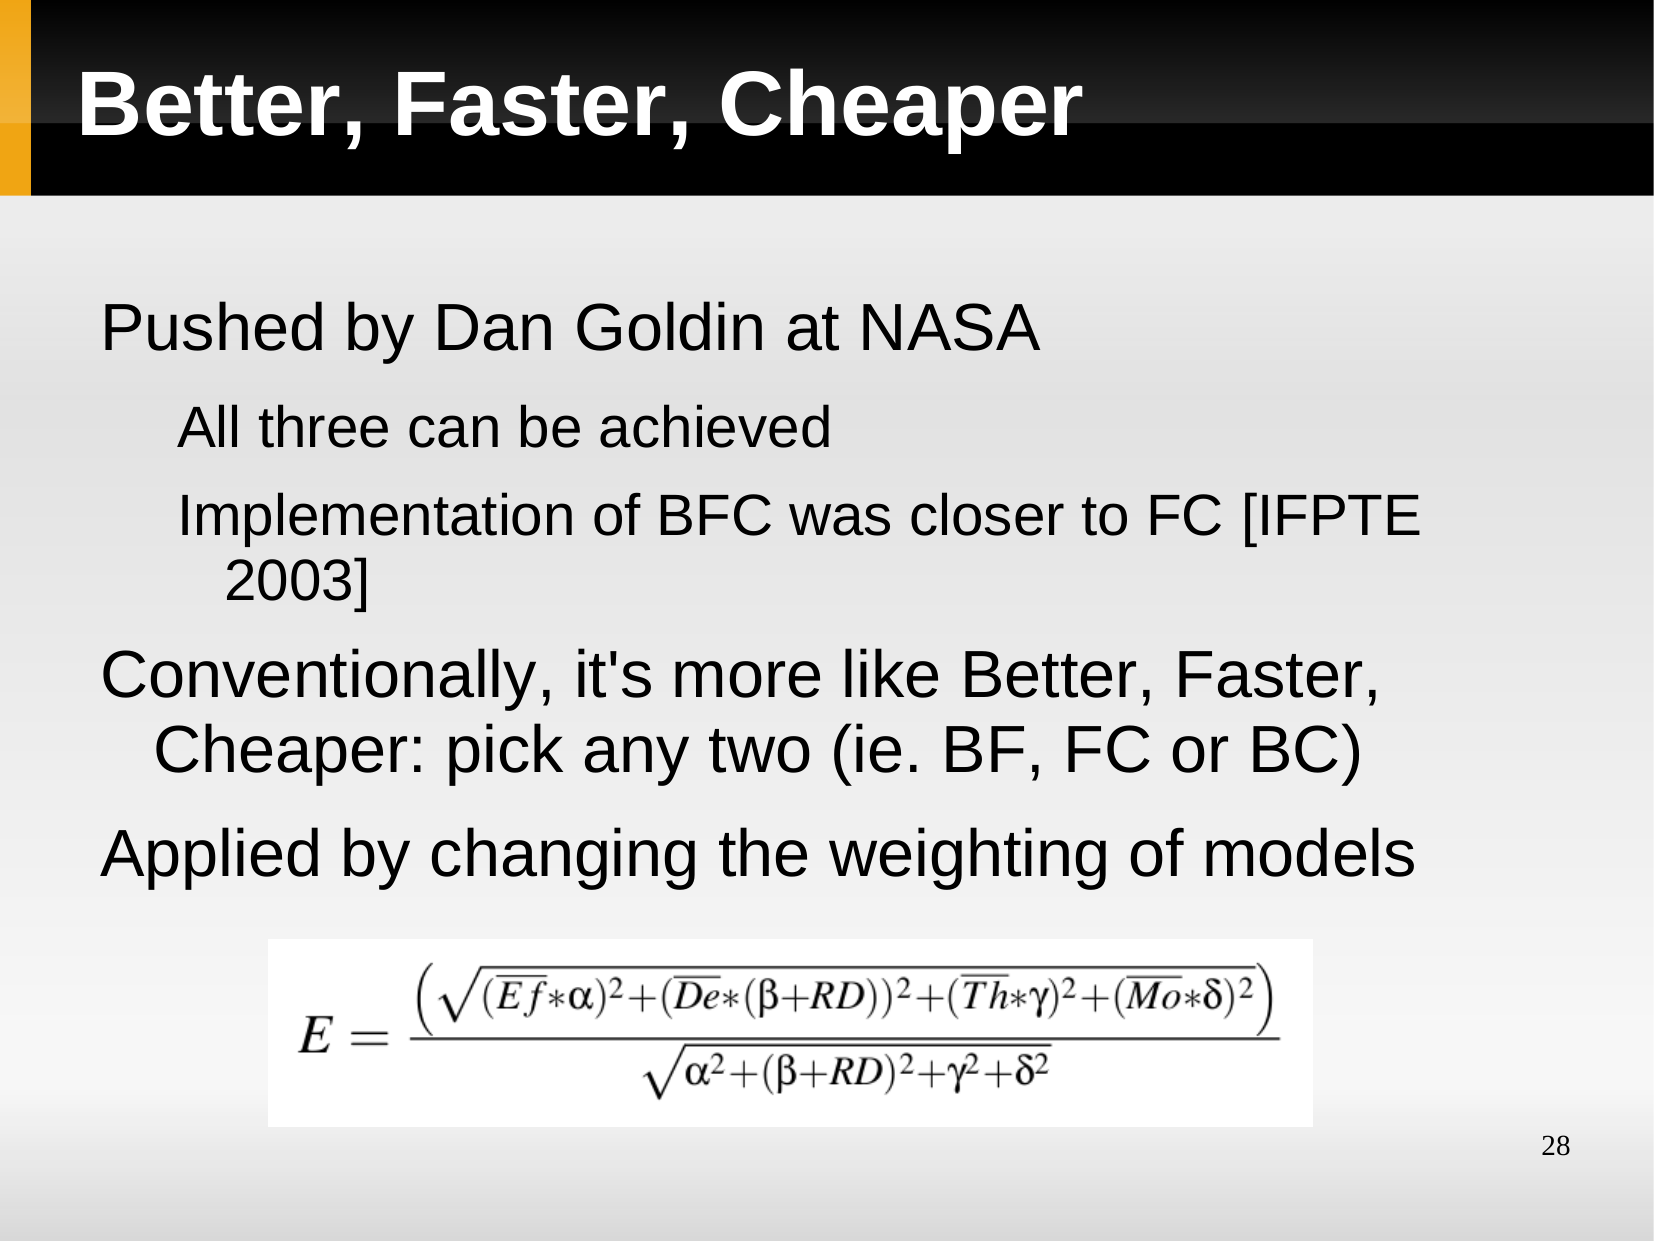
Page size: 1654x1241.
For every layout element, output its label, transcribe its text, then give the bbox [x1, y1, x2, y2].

picture [0, 0, 1654, 1241]
title Better, Faster, Cheaper [76, 7, 1565, 200]
list Pushed by Dan Goldin at NASA All three can be achieved Implementation of BFC was closer to FC [IFPTE 2003] Conventionally, it's more like Better, Faster, Cheaper: pick any two (ie. BF, FC or BC) Applied by changing the weighting of models [82, 290, 1571, 1094]
